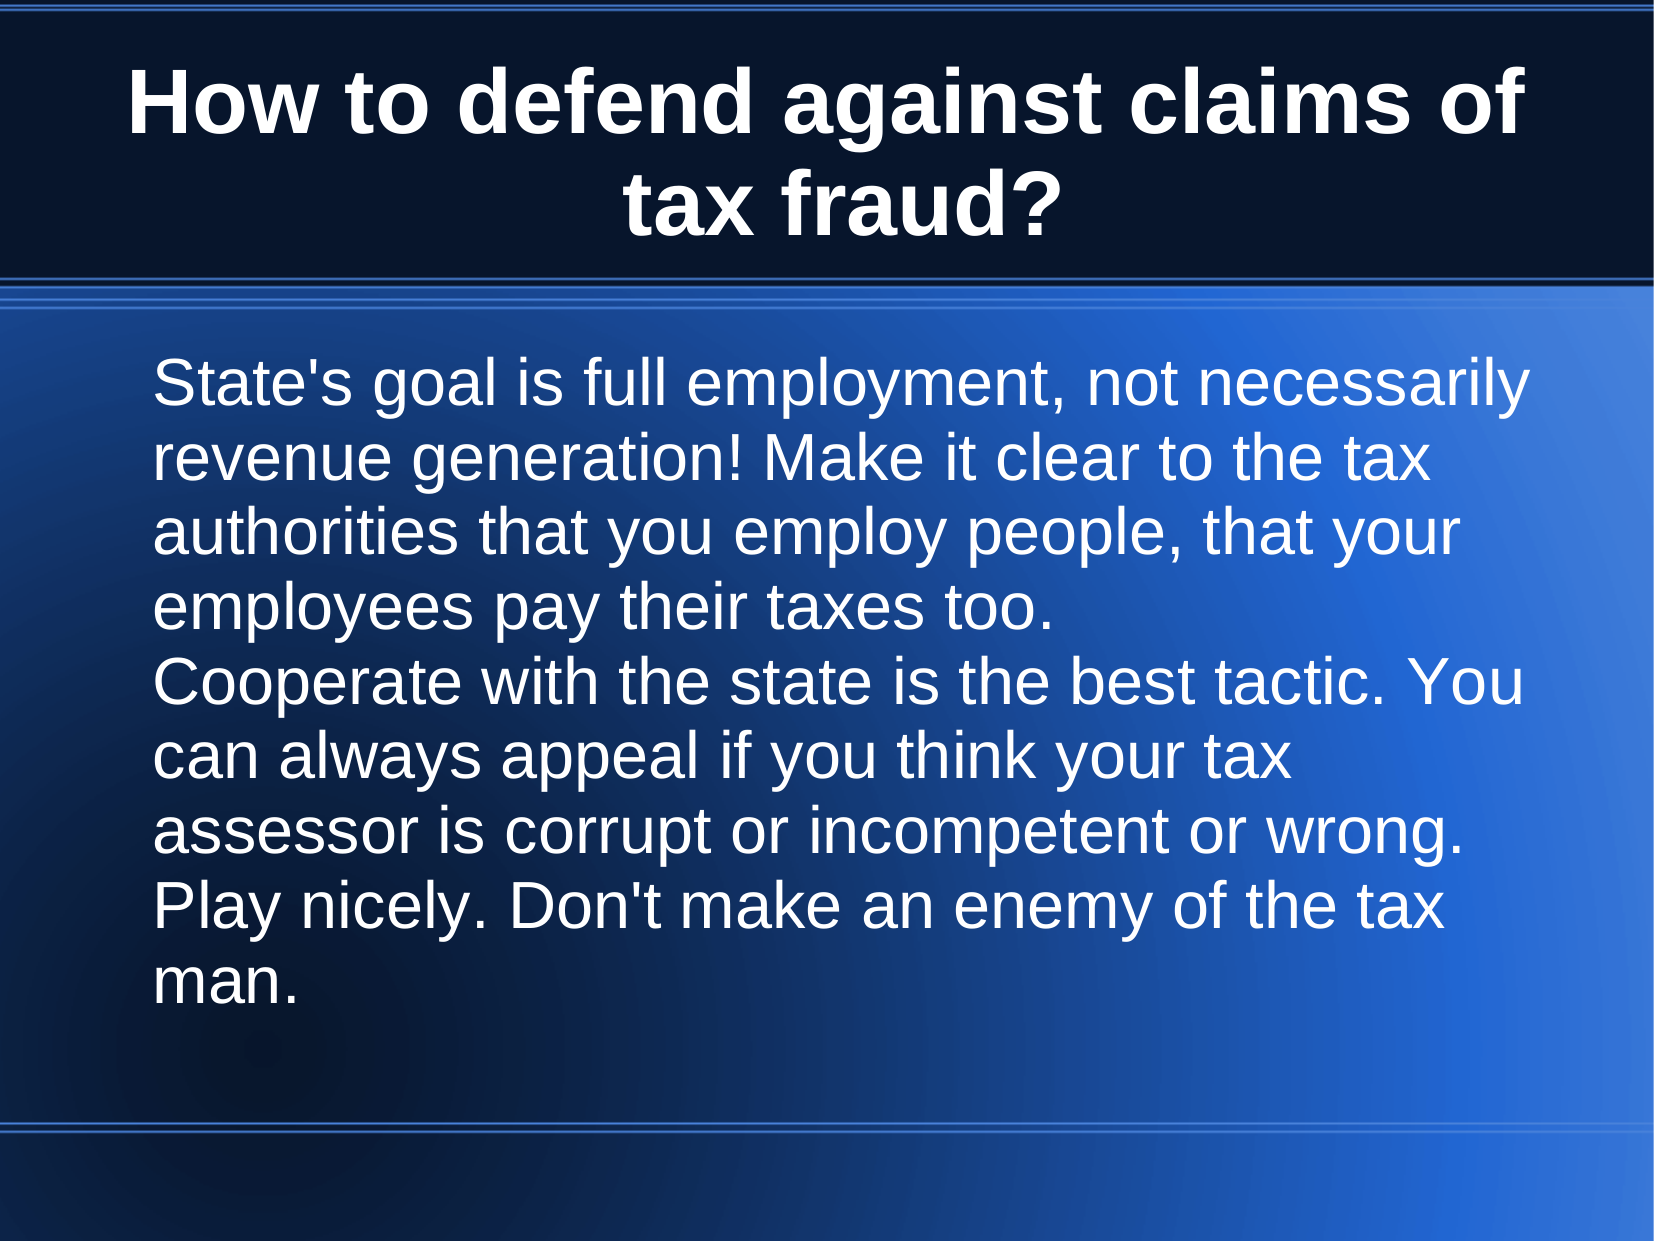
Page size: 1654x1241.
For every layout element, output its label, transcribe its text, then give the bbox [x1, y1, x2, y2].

list State's goal is full employment, not necessarily revenue generation! Make it clear to the tax authorities that you employ people, that your employees pay their taxes too. Cooperate with the state is the best tactic. You can always appeal if you think your tax assessor is corrupt or incompetent or wrong. Play nicely. Don't make an enemy of the tax man. [152, 344, 1534, 1127]
title How to defend against claims of tax fraud? [82, 49, 1571, 257]
picture [0, 0, 1654, 1241]
